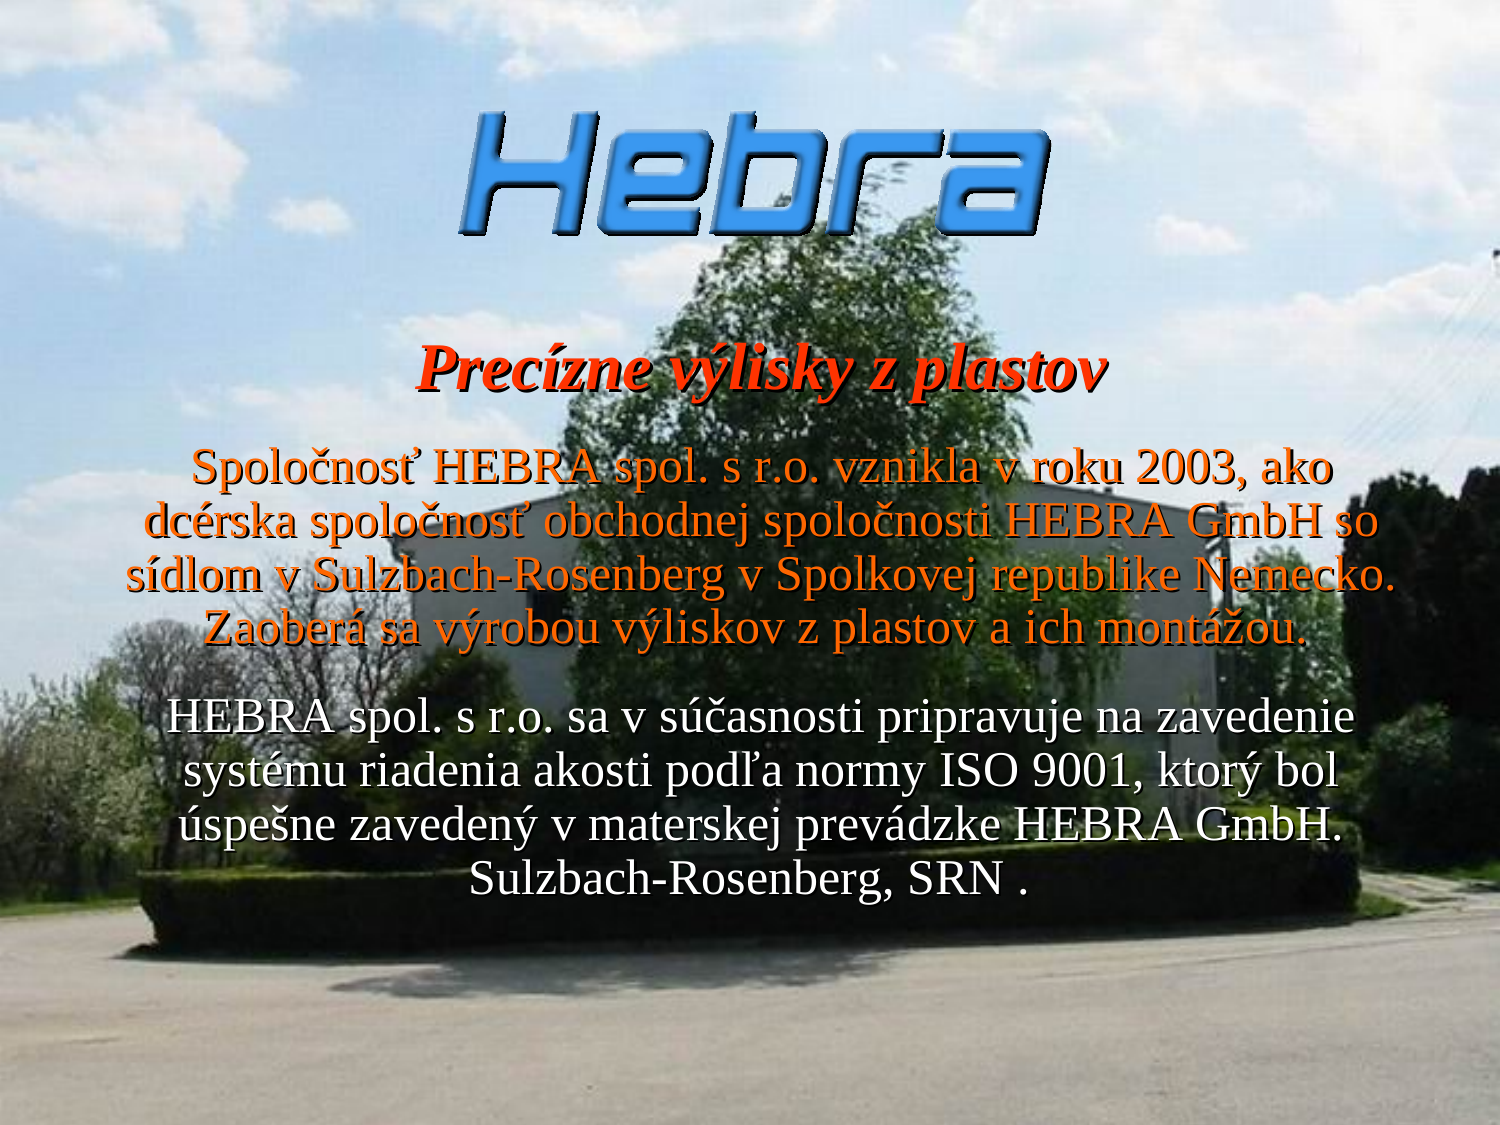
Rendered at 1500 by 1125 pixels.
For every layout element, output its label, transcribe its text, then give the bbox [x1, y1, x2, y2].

picture [0, 0, 1500, 1125]
list Precízne výlisky z plastov Spoločnosť HEBRA spol. s r.o. vznikla v roku 2003, ako dcérska spoločnosť obchodnej spoločnosti HEBRA GmbH so sídlom v Sulzbach-Rosenberg v Spolkovej republike Nemecko. Zaoberá sa výrobou výliskov z plastov a ich montážou. HEBRA spol. s r.o. sa v súčasnosti pripravuje na zavedenie systému riadenia akosti podľa normy ISO 9001, ktorý bol úspešne zavedený v materskej prevádzke HEBRA GmbH. Sulzbach-Rosenberg, SRN . [100, 324, 1424, 1001]
